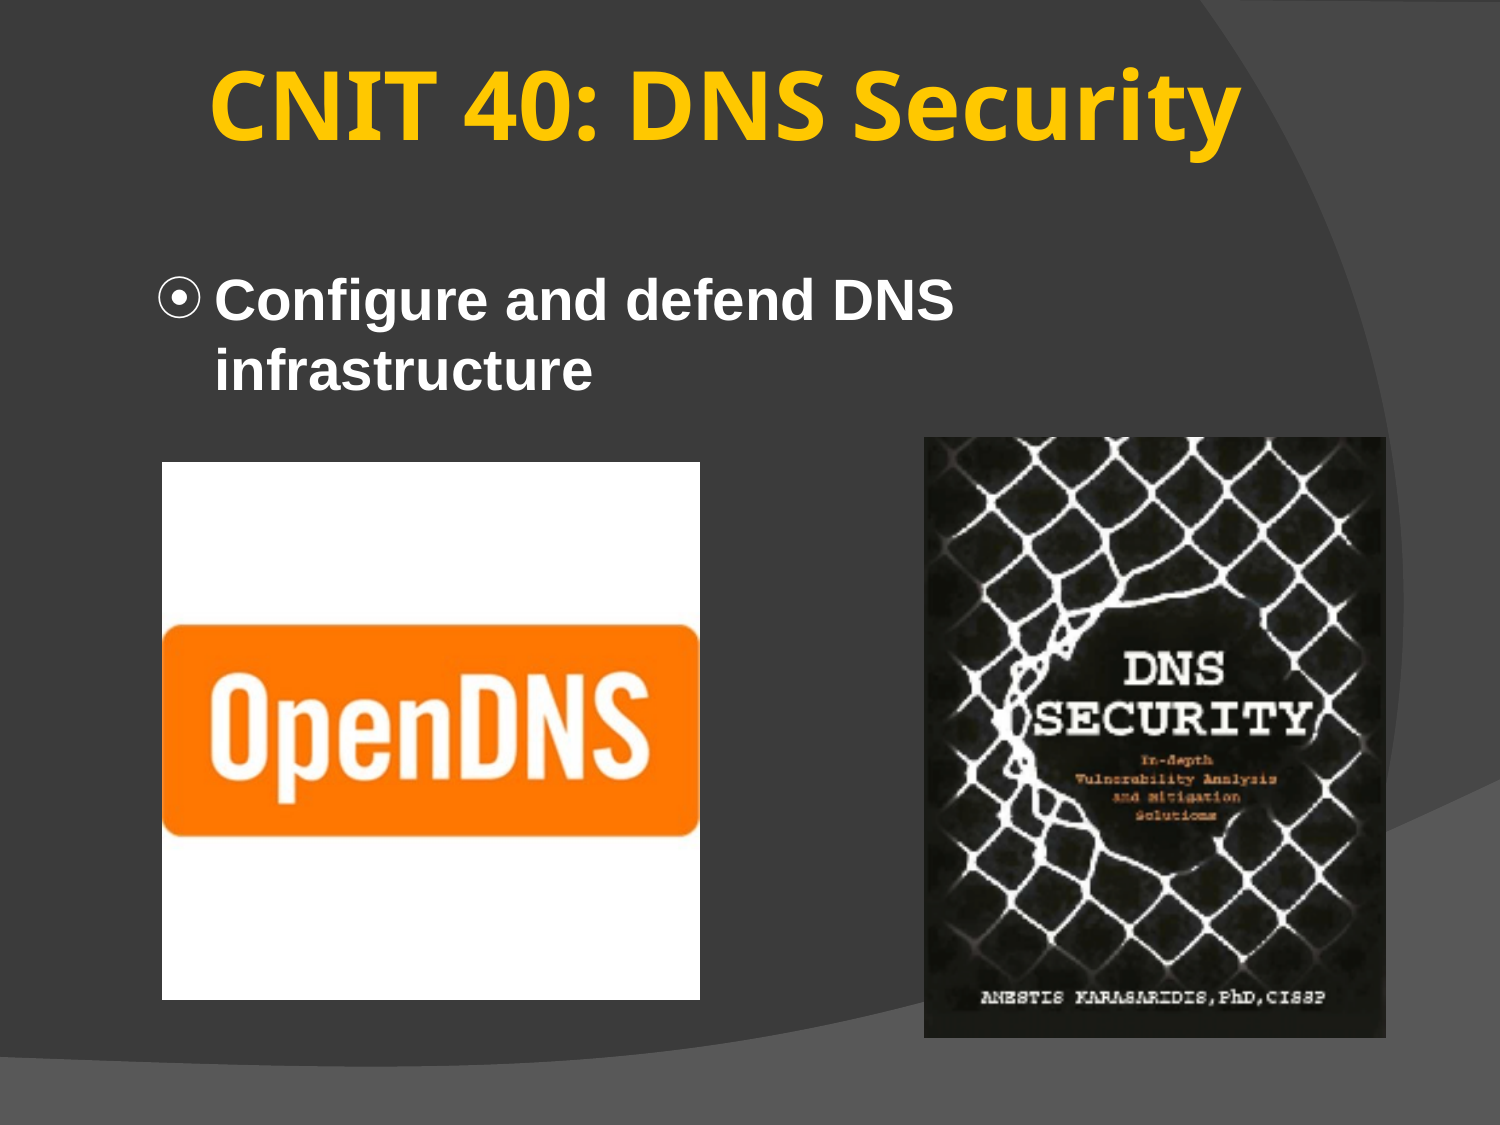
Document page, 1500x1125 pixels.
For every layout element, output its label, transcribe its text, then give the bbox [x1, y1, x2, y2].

picture [924, 437, 1386, 1038]
title CNIT 40: DNS Security [75, 45, 1375, 233]
picture [162, 462, 700, 1000]
list Configure and defend DNS infrastructure [150, 262, 1113, 588]
